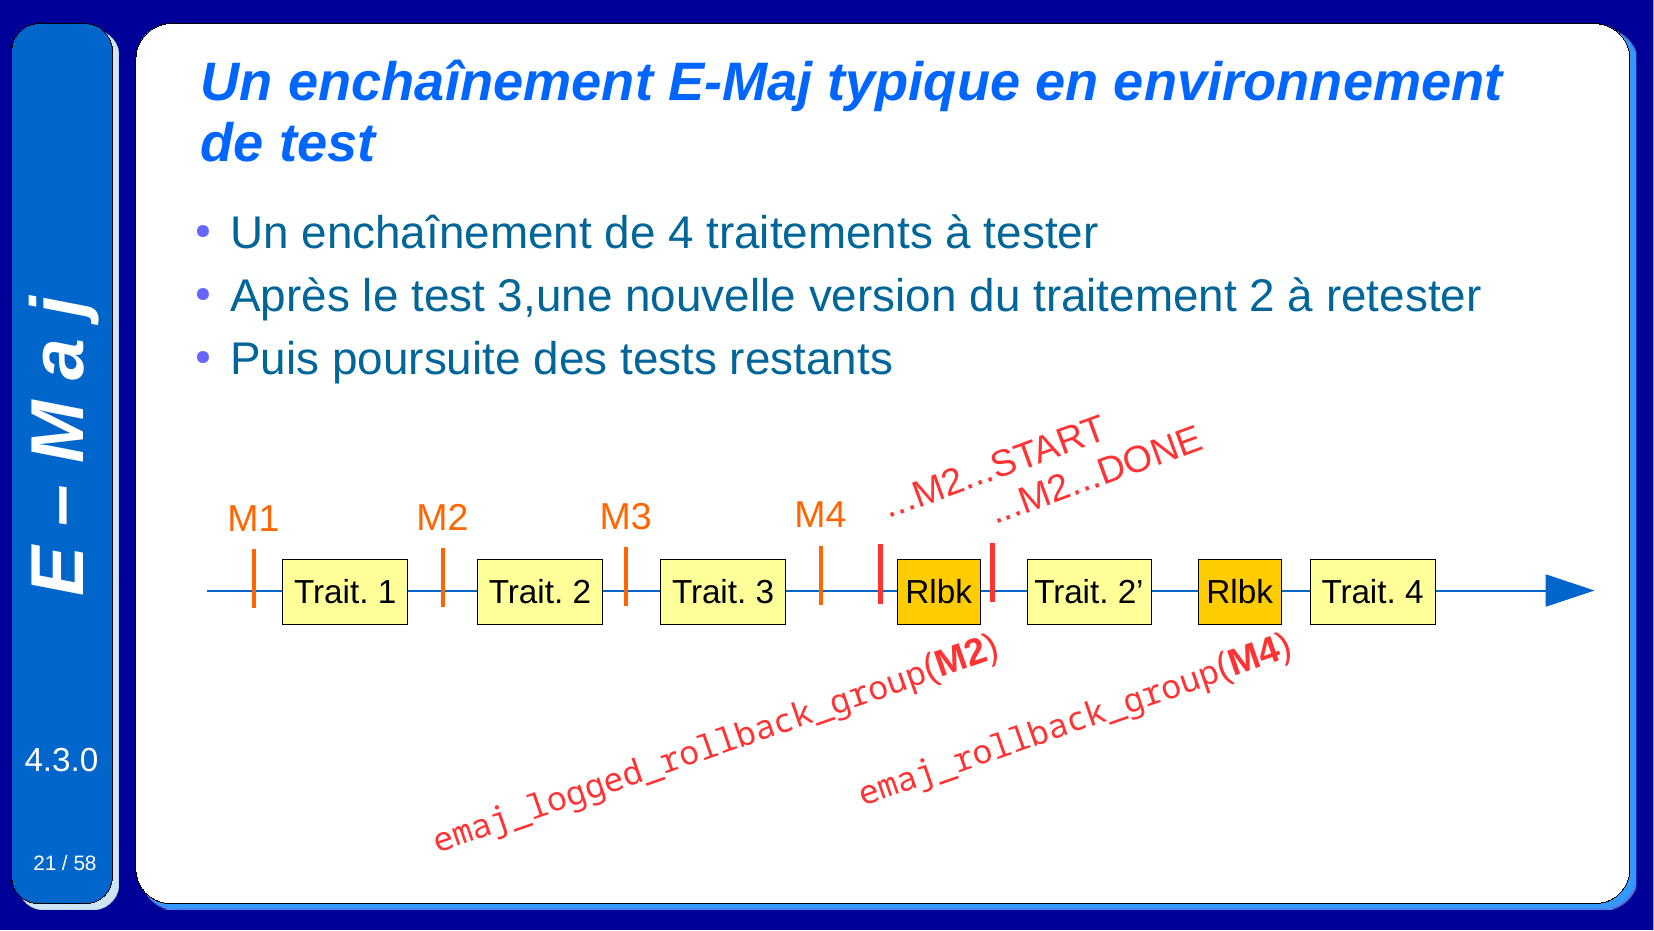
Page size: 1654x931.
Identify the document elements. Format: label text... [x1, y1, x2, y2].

text_box Trait. 4 [1310, 559, 1436, 625]
text_box M3 [584, 487, 667, 545]
text_box M2 [401, 488, 484, 546]
text_box Trait. 2 [477, 559, 603, 625]
title Un enchaînement E-Maj typique en environnement de test [200, 34, 1575, 191]
list Un enchaînement de 4 traitements à tester Après le test 3,une nouvelle version du traitement 2 à retester Puis poursuite des tests restants [177, 206, 1587, 385]
text_box Trait. 3 [660, 559, 786, 625]
text_box Trait. 2’ [1027, 559, 1152, 625]
text_box ...M2...START [860, 394, 1123, 539]
text_box Rlbk [1198, 559, 1282, 625]
text_box Trait. 1 [282, 559, 408, 625]
text_box Rlbk [897, 559, 981, 625]
text_box M4 [779, 486, 862, 544]
text_box ...M2...DONE [967, 404, 1225, 545]
text_box M1 [212, 490, 295, 547]
text_box emaj_rollback_group(M4) [834, 609, 1318, 837]
text_box emaj_logged_rollback_group(M2) [409, 610, 1025, 884]
